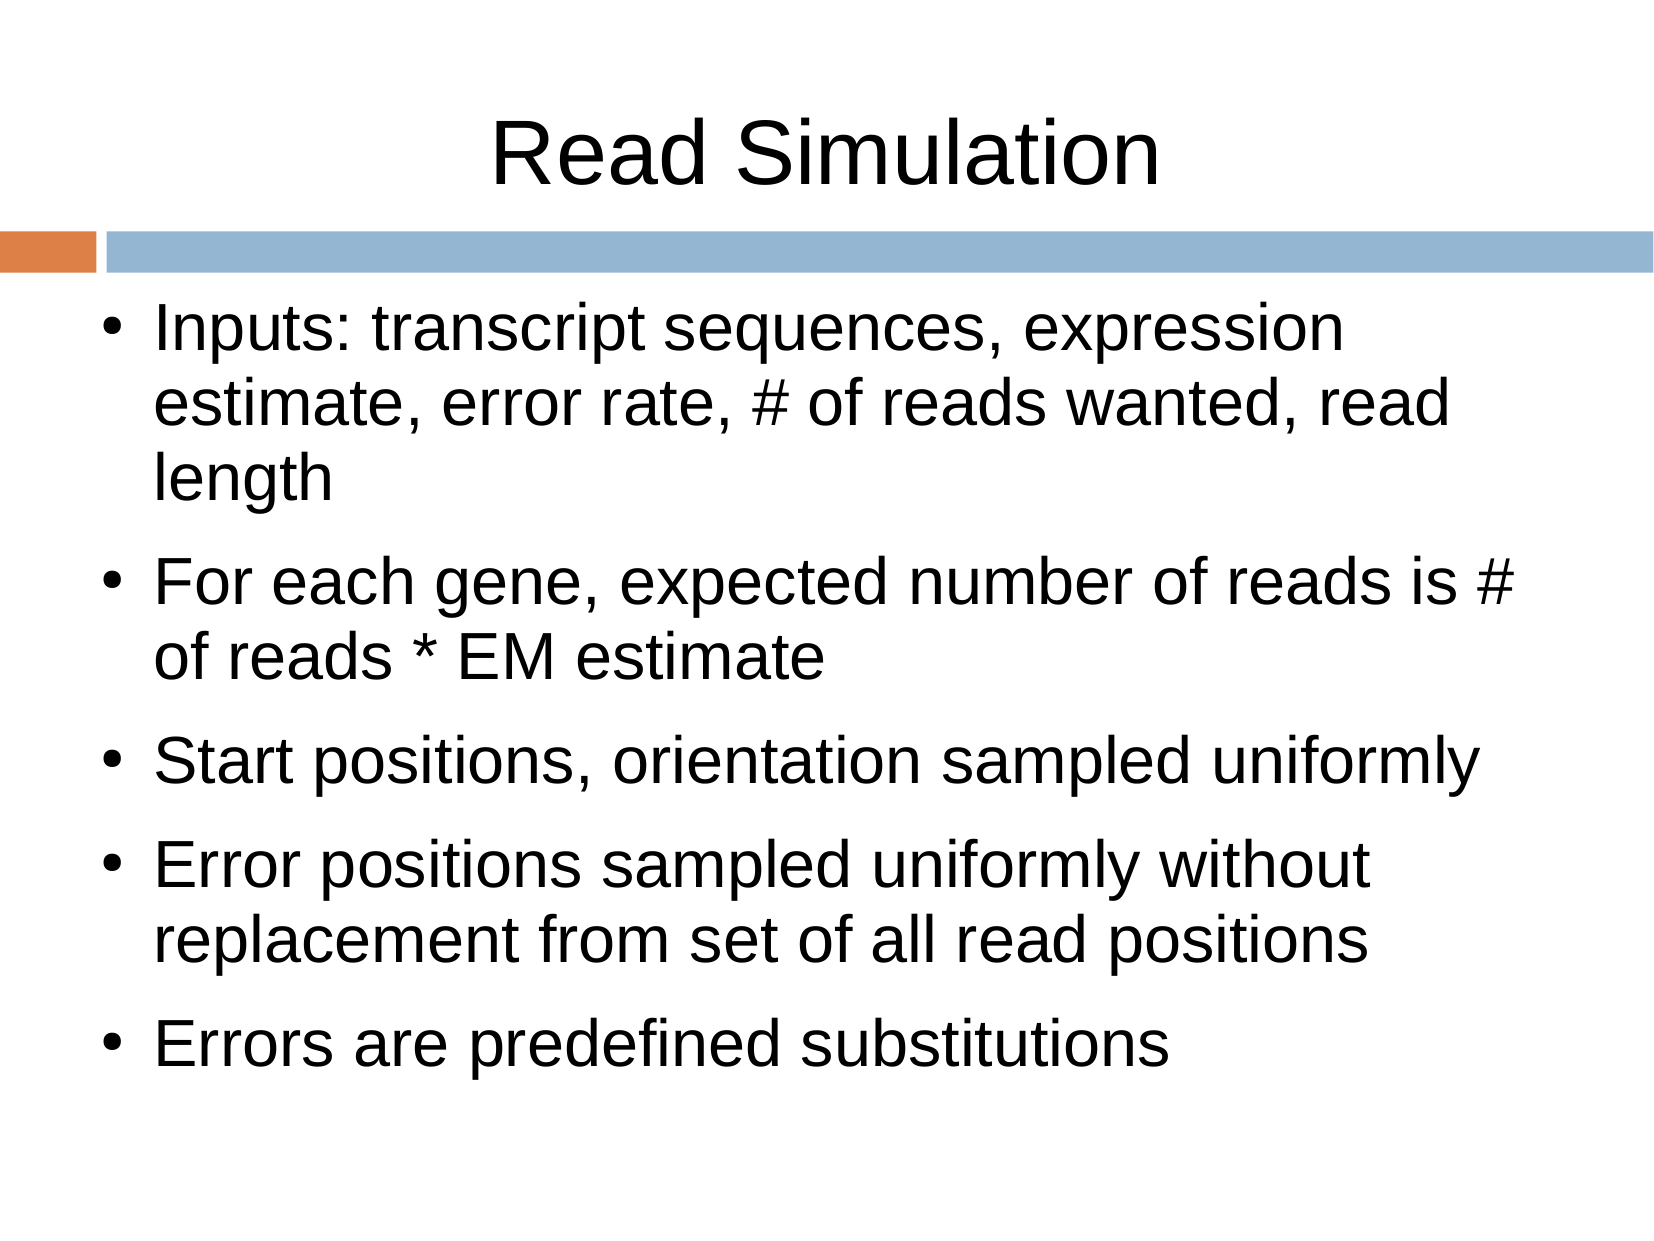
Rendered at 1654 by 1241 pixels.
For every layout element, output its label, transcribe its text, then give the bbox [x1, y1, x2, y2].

title Read Simulation [82, 49, 1571, 257]
list Inputs: transcript sequences, expression estimate, error rate, # of reads wanted, read length For each gene, expected number of reads is # of reads * EM estimate Start positions, orientation sampled uniformly Error positions sampled uniformly without replacement from set of all read positions Errors are predefined substitutions [82, 290, 1571, 1094]
